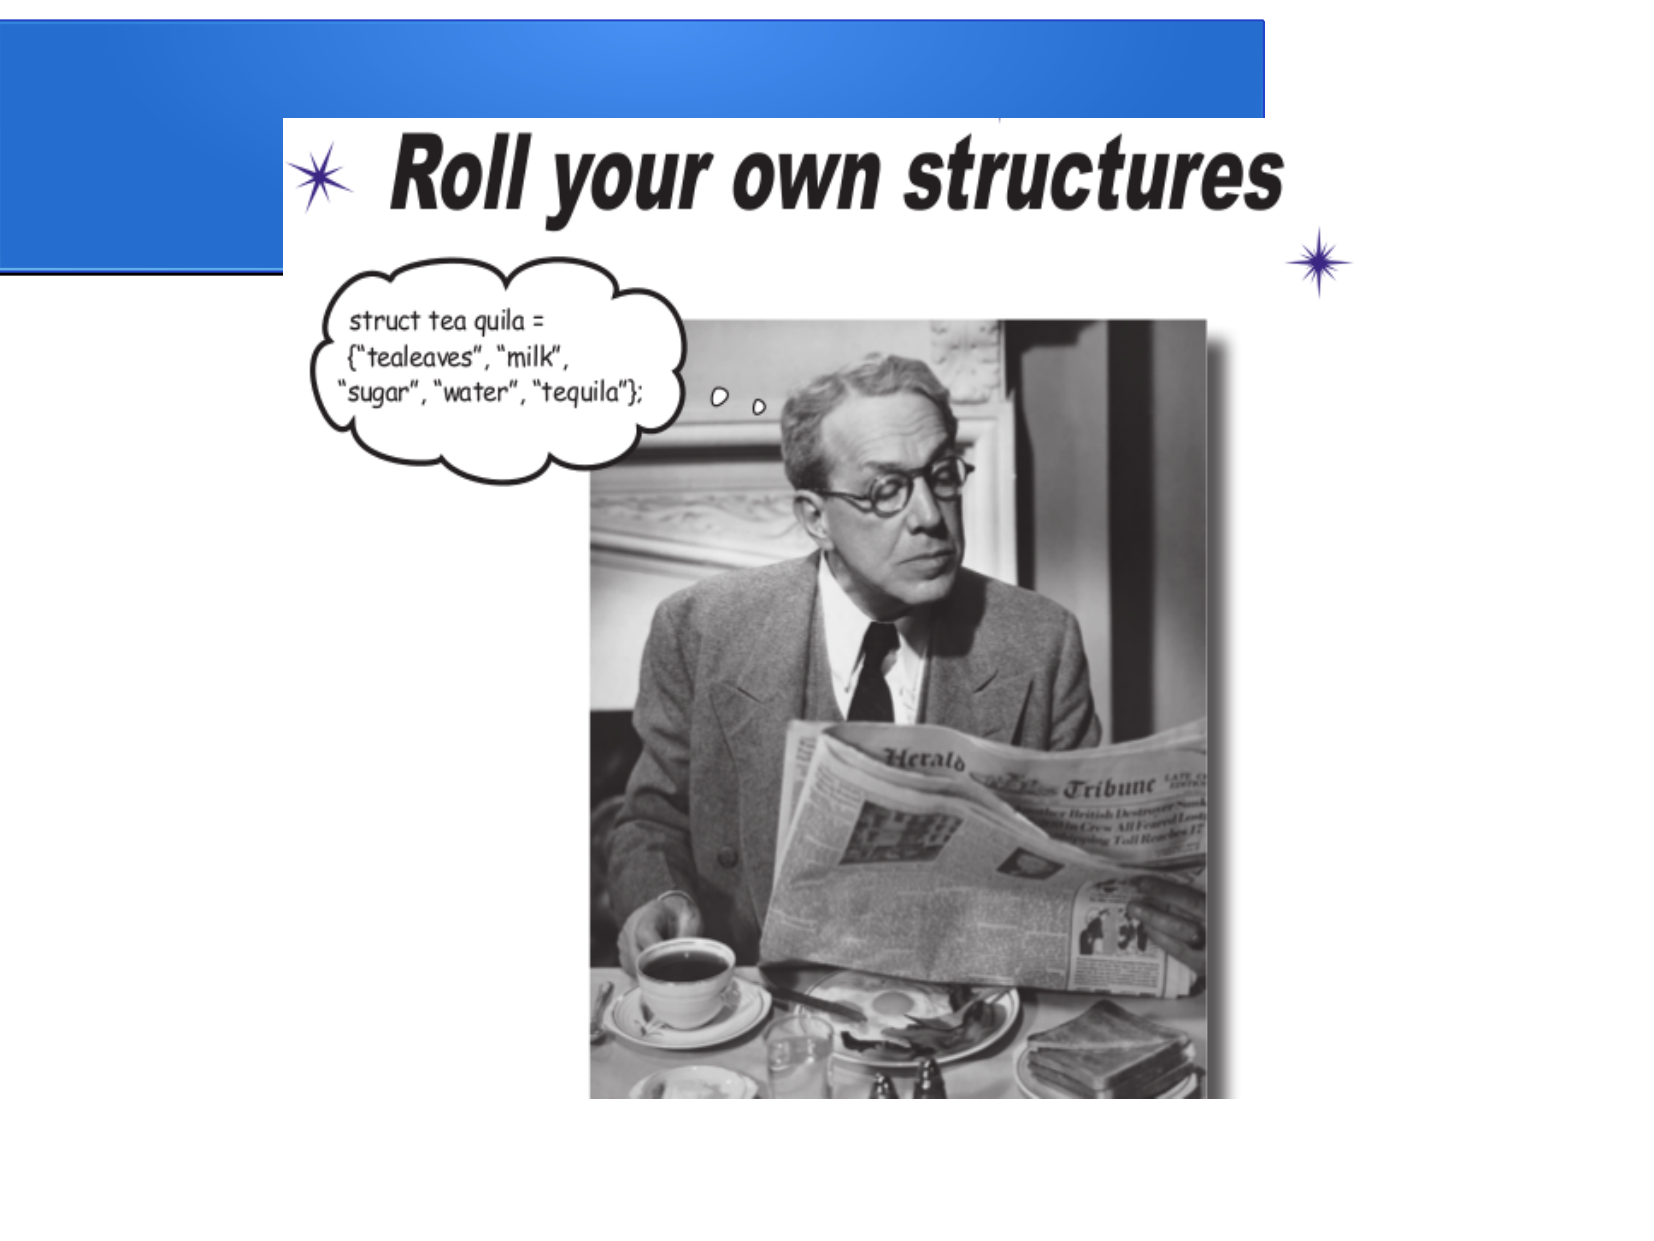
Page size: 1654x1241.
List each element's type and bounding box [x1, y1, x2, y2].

picture [283, 118, 1394, 1099]
